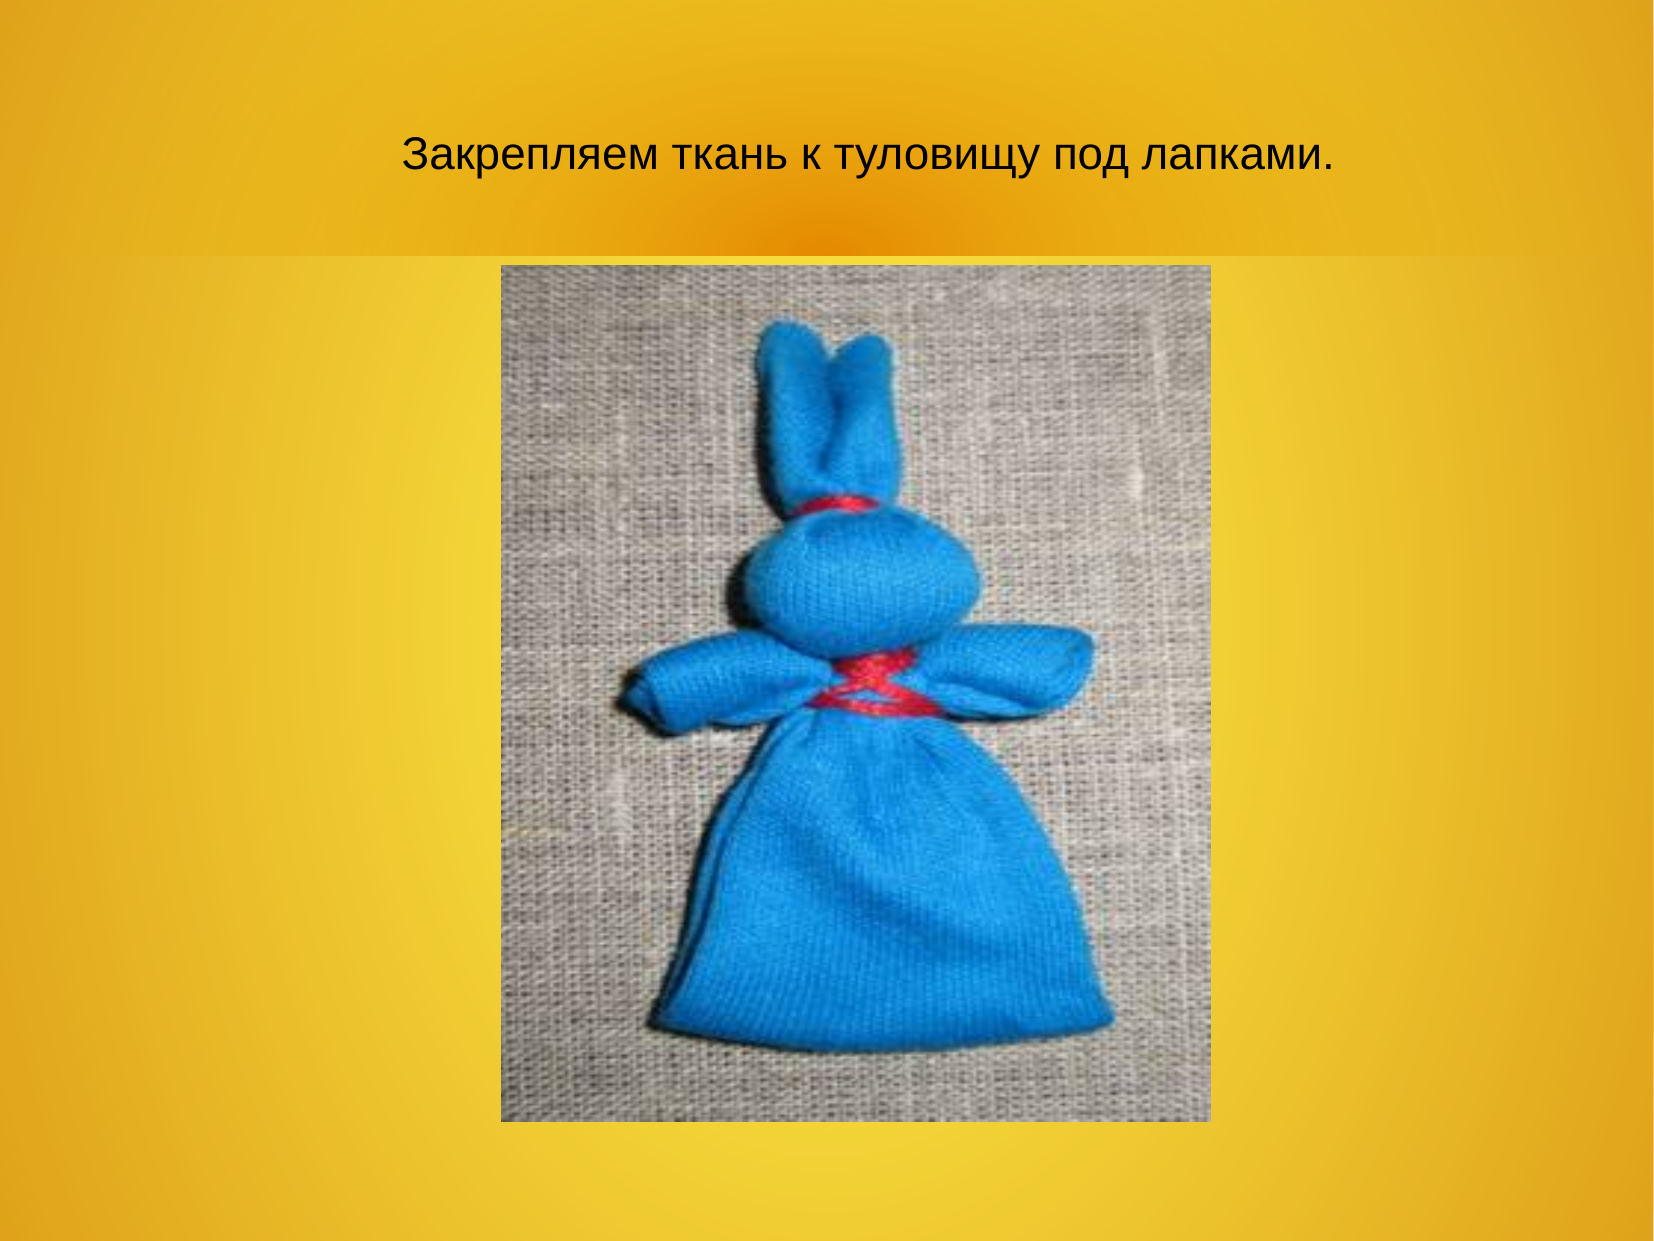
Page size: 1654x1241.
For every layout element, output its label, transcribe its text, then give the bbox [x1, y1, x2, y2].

picture [501, 265, 1211, 1123]
text_box Закрепляем ткань к туловищу под лапками. [376, 120, 1418, 187]
